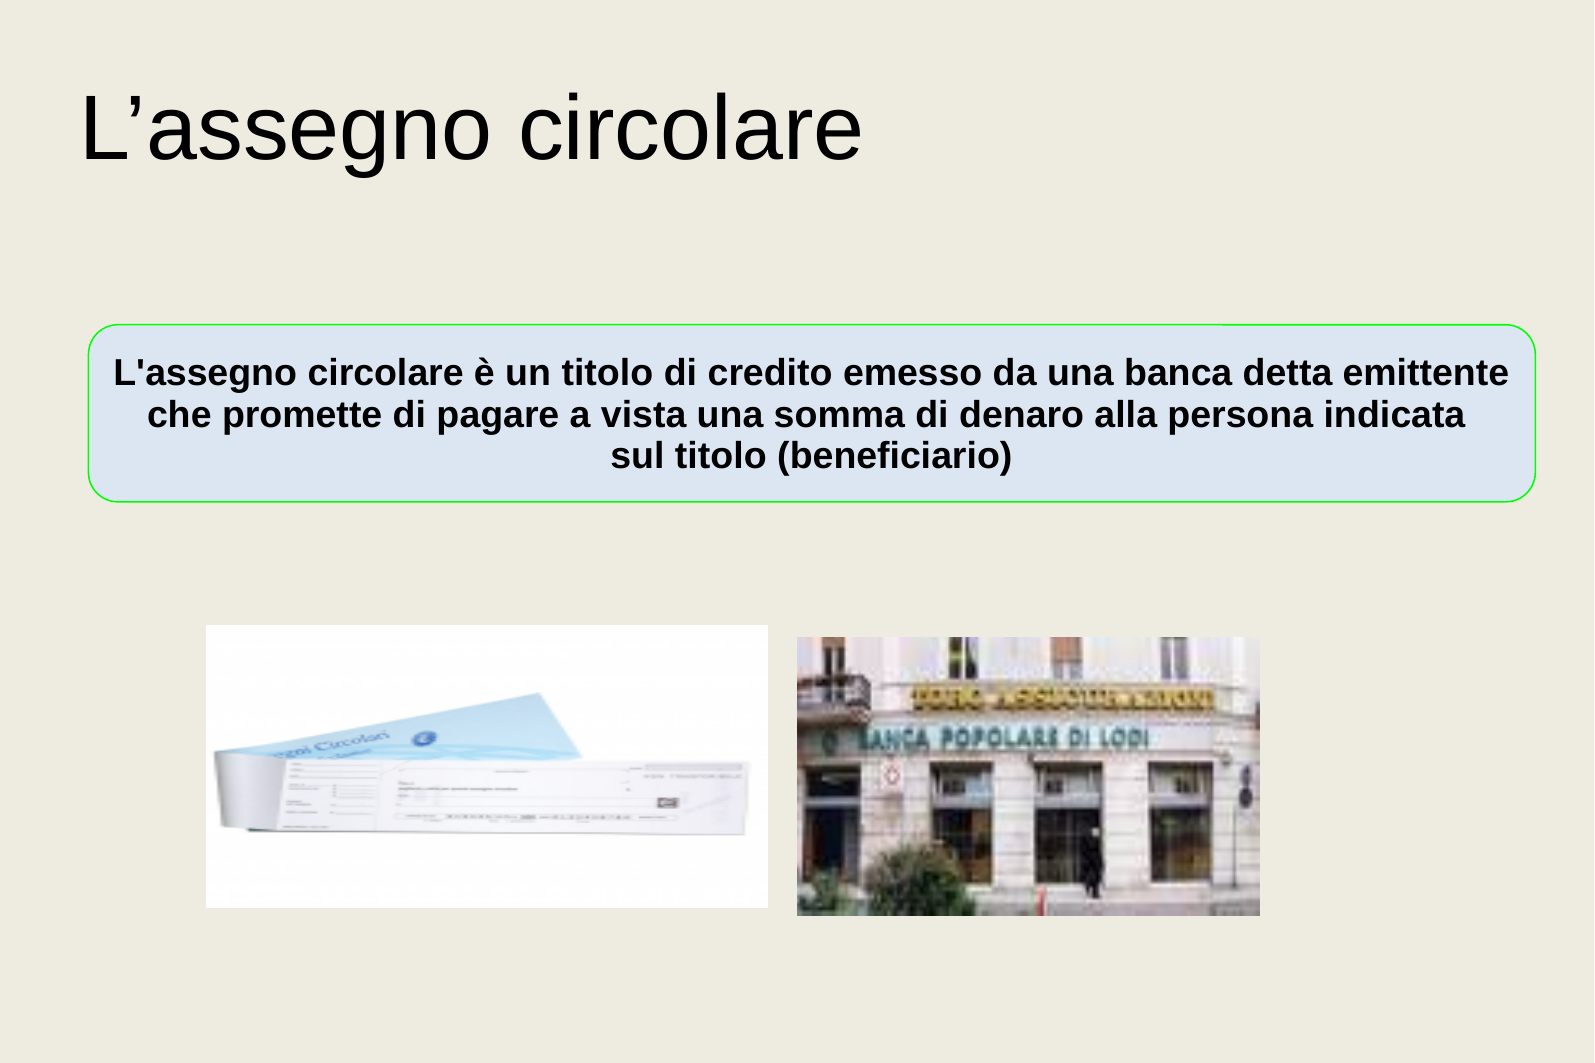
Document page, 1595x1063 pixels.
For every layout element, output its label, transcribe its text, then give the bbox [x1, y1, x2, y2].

text_box L'assegno circolare è un titolo di credito emesso da una banca detta emittente che promette di pagare a vista una somma di denaro alla persona indicata sul titolo (beneficiario) [88, 324, 1536, 502]
title L’assegno circolare [79, 42, 1515, 220]
picture [206, 625, 768, 908]
picture [797, 637, 1260, 916]
